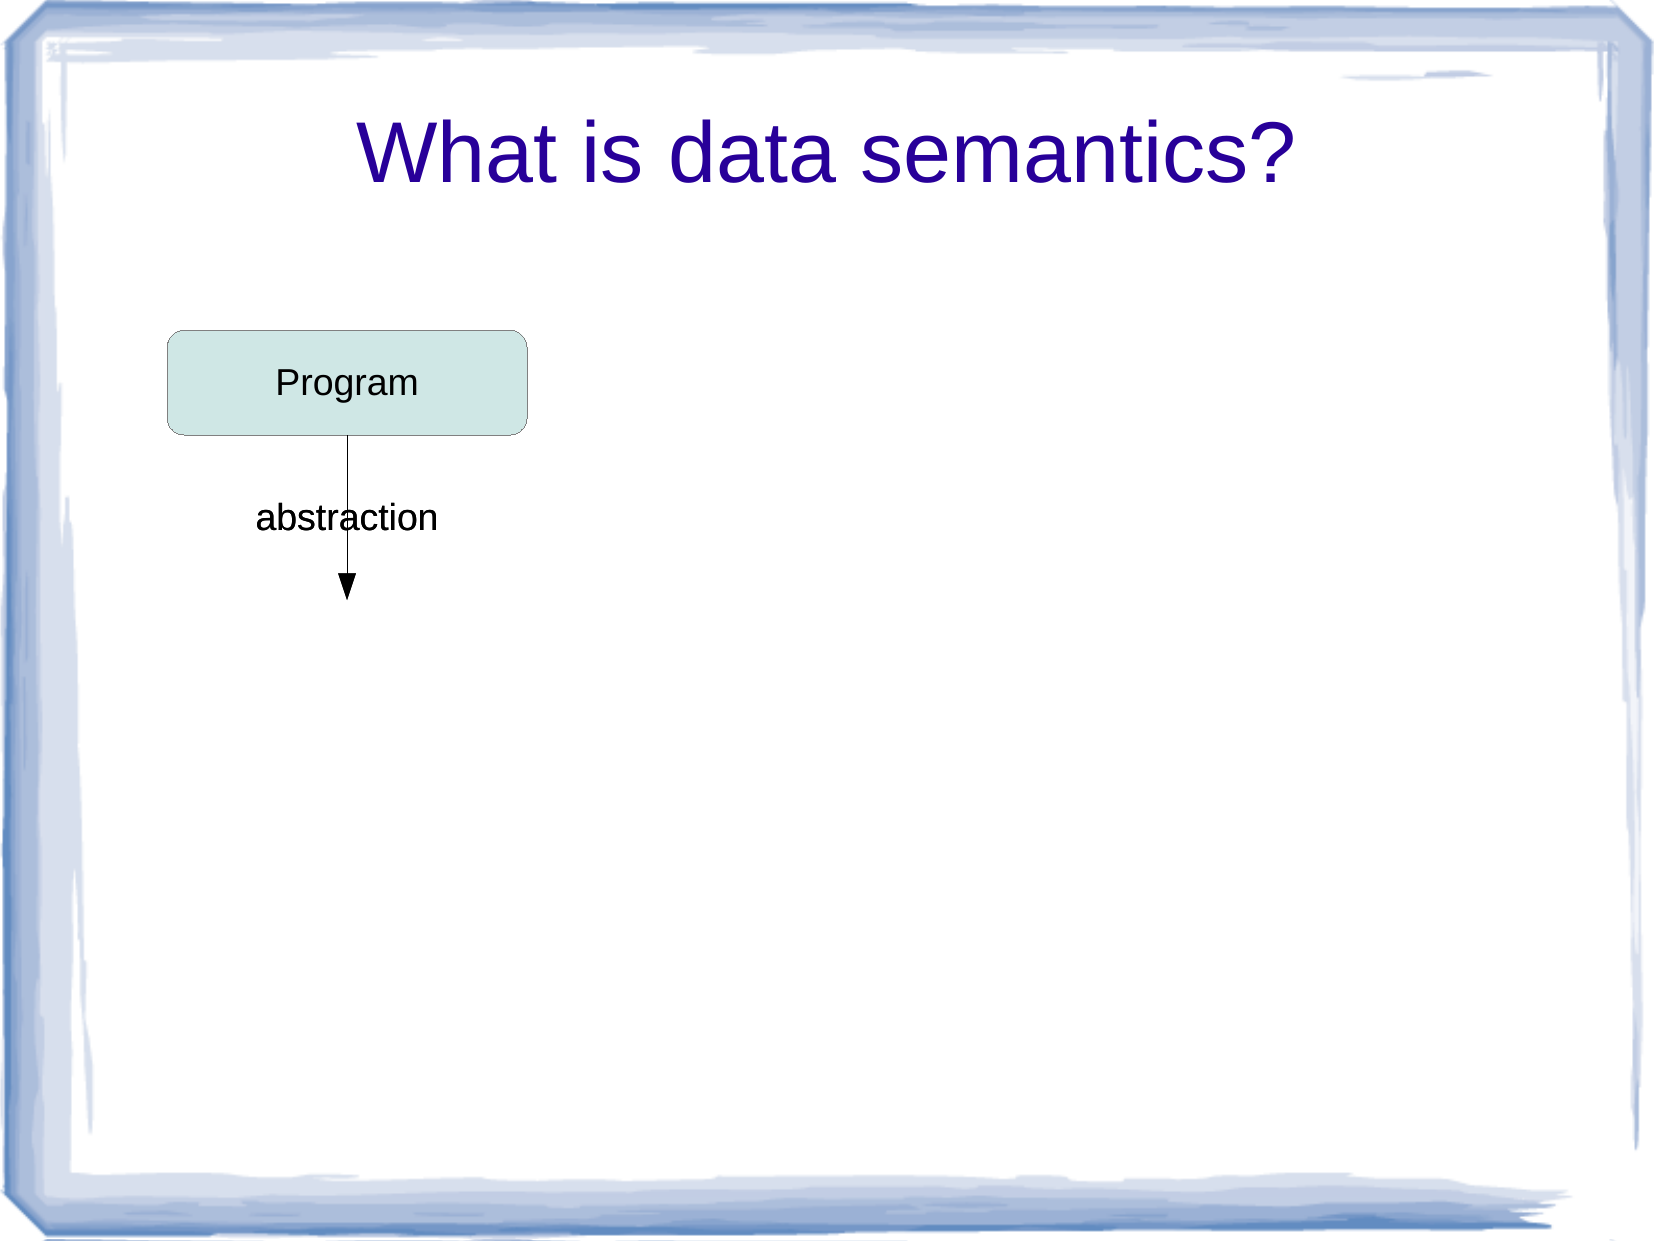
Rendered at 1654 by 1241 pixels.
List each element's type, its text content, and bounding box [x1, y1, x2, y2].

picture [0, 0, 1654, 1241]
title What is data semantics? [82, 49, 1571, 257]
text_box Program [167, 330, 528, 436]
